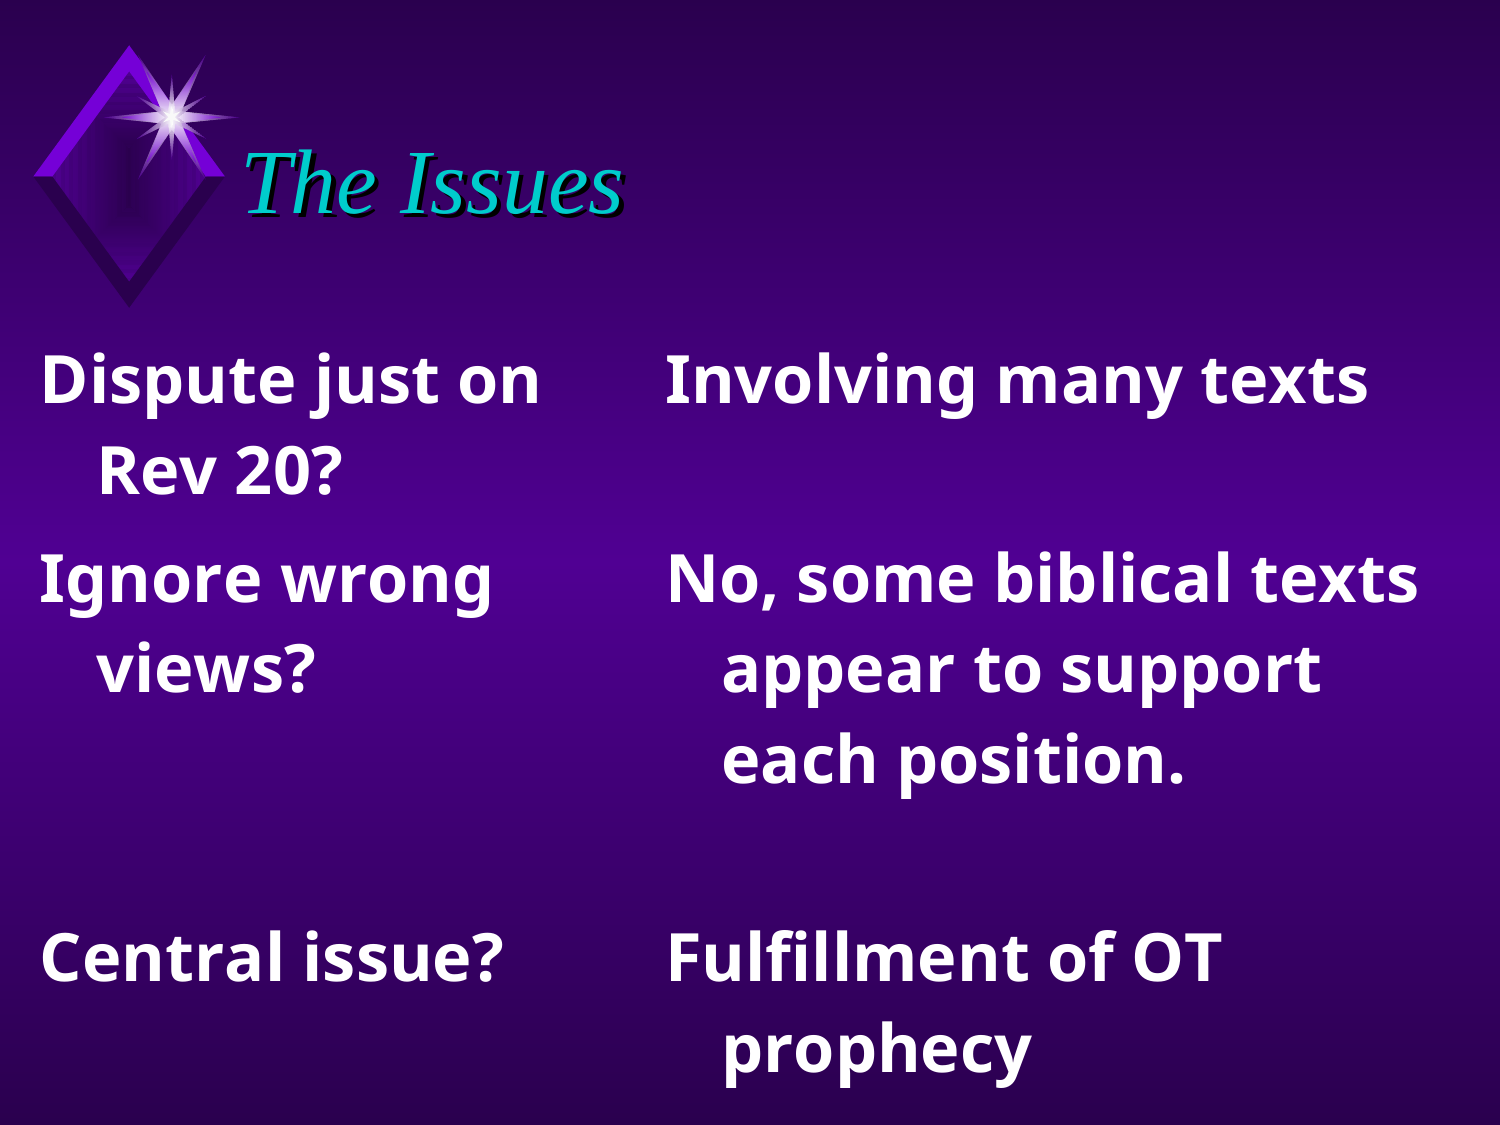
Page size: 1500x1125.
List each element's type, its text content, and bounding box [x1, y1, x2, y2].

list Dispute just on Rev 20? Ignore wrong views? Central issue? [24, 324, 726, 1026]
title The Issues [224, 78, 1388, 288]
list Involving many texts No, some biblical texts appear to support each position. Fulfillment of OT prophecy [726, 324, 1476, 1026]
